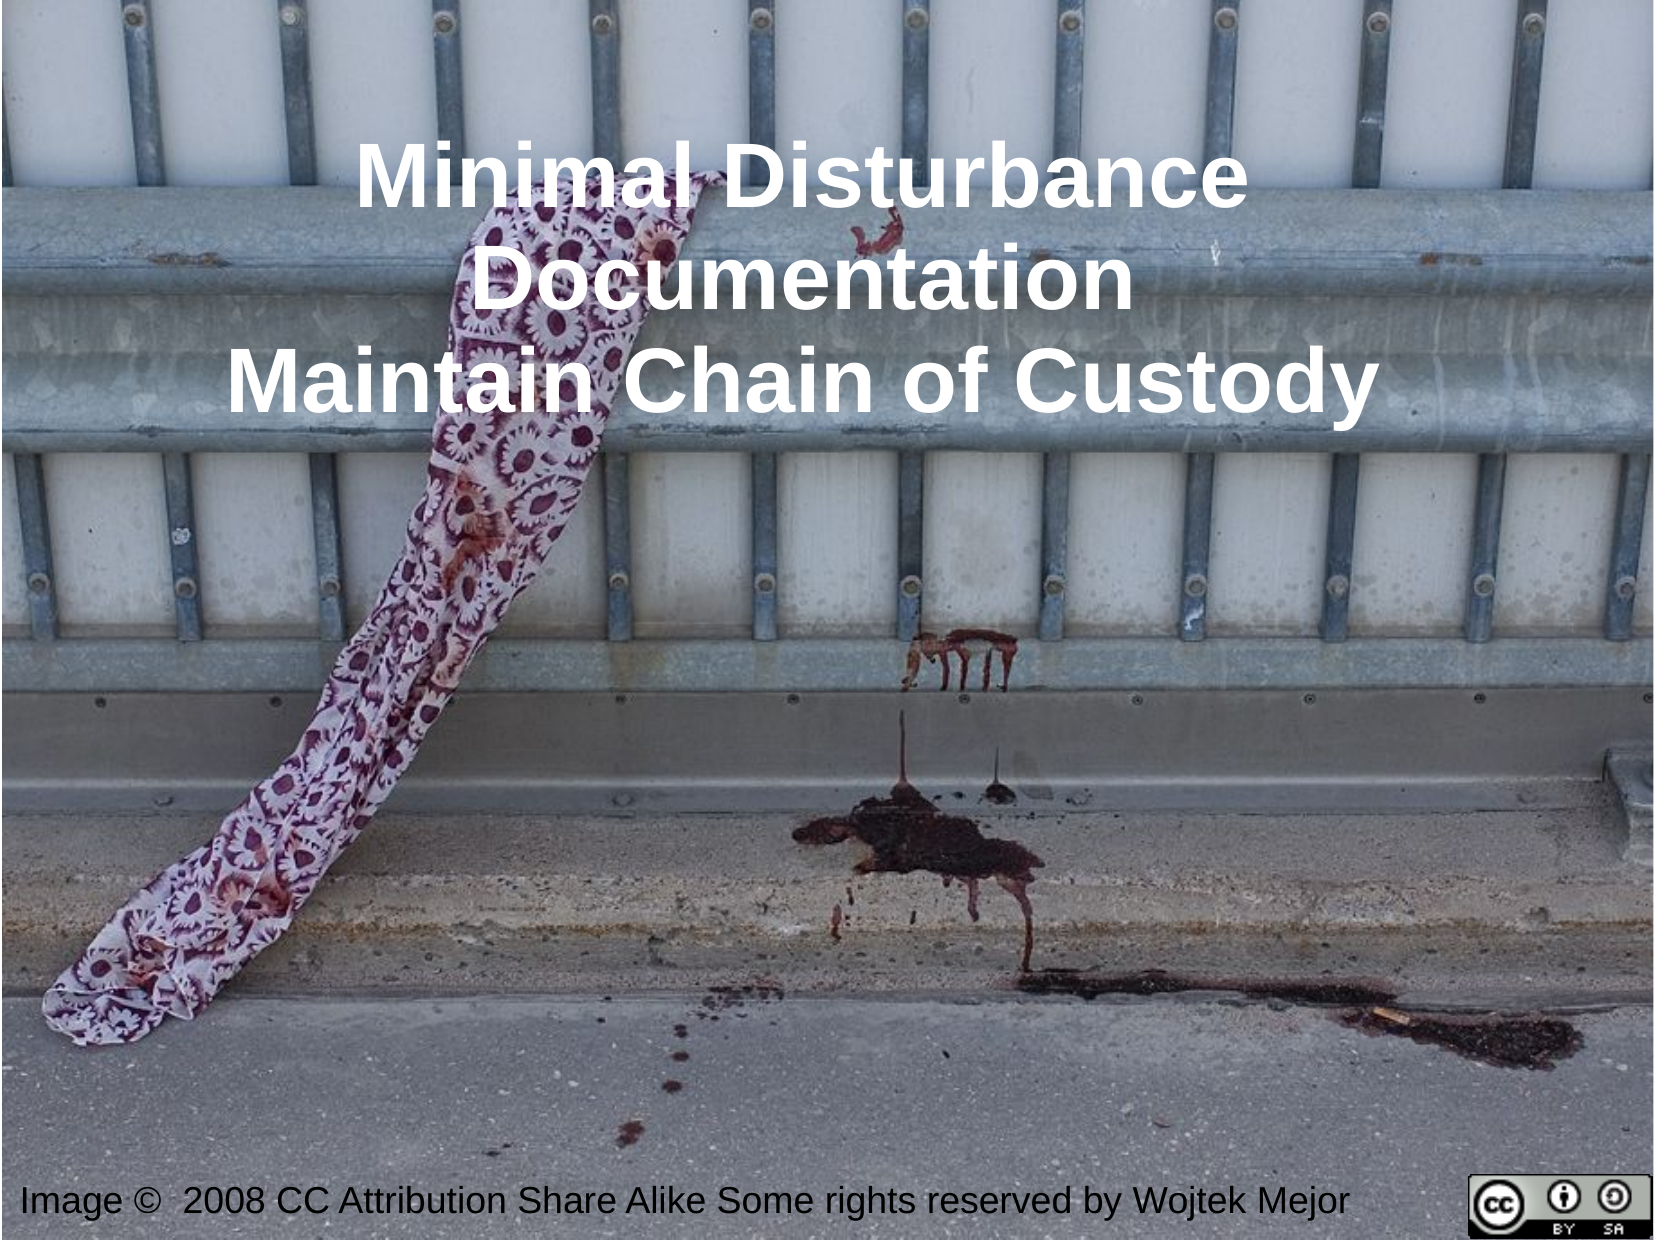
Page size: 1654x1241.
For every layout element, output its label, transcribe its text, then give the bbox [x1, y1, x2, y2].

text_box Image © 2008 CC Attribution Share Alike Some rights reserved by Wojtek Mejor [4, 1172, 1377, 1236]
picture [2, 0, 1654, 1240]
title Minimal Disturbance Documentation Maintain Chain of Custody [59, 124, 1548, 432]
